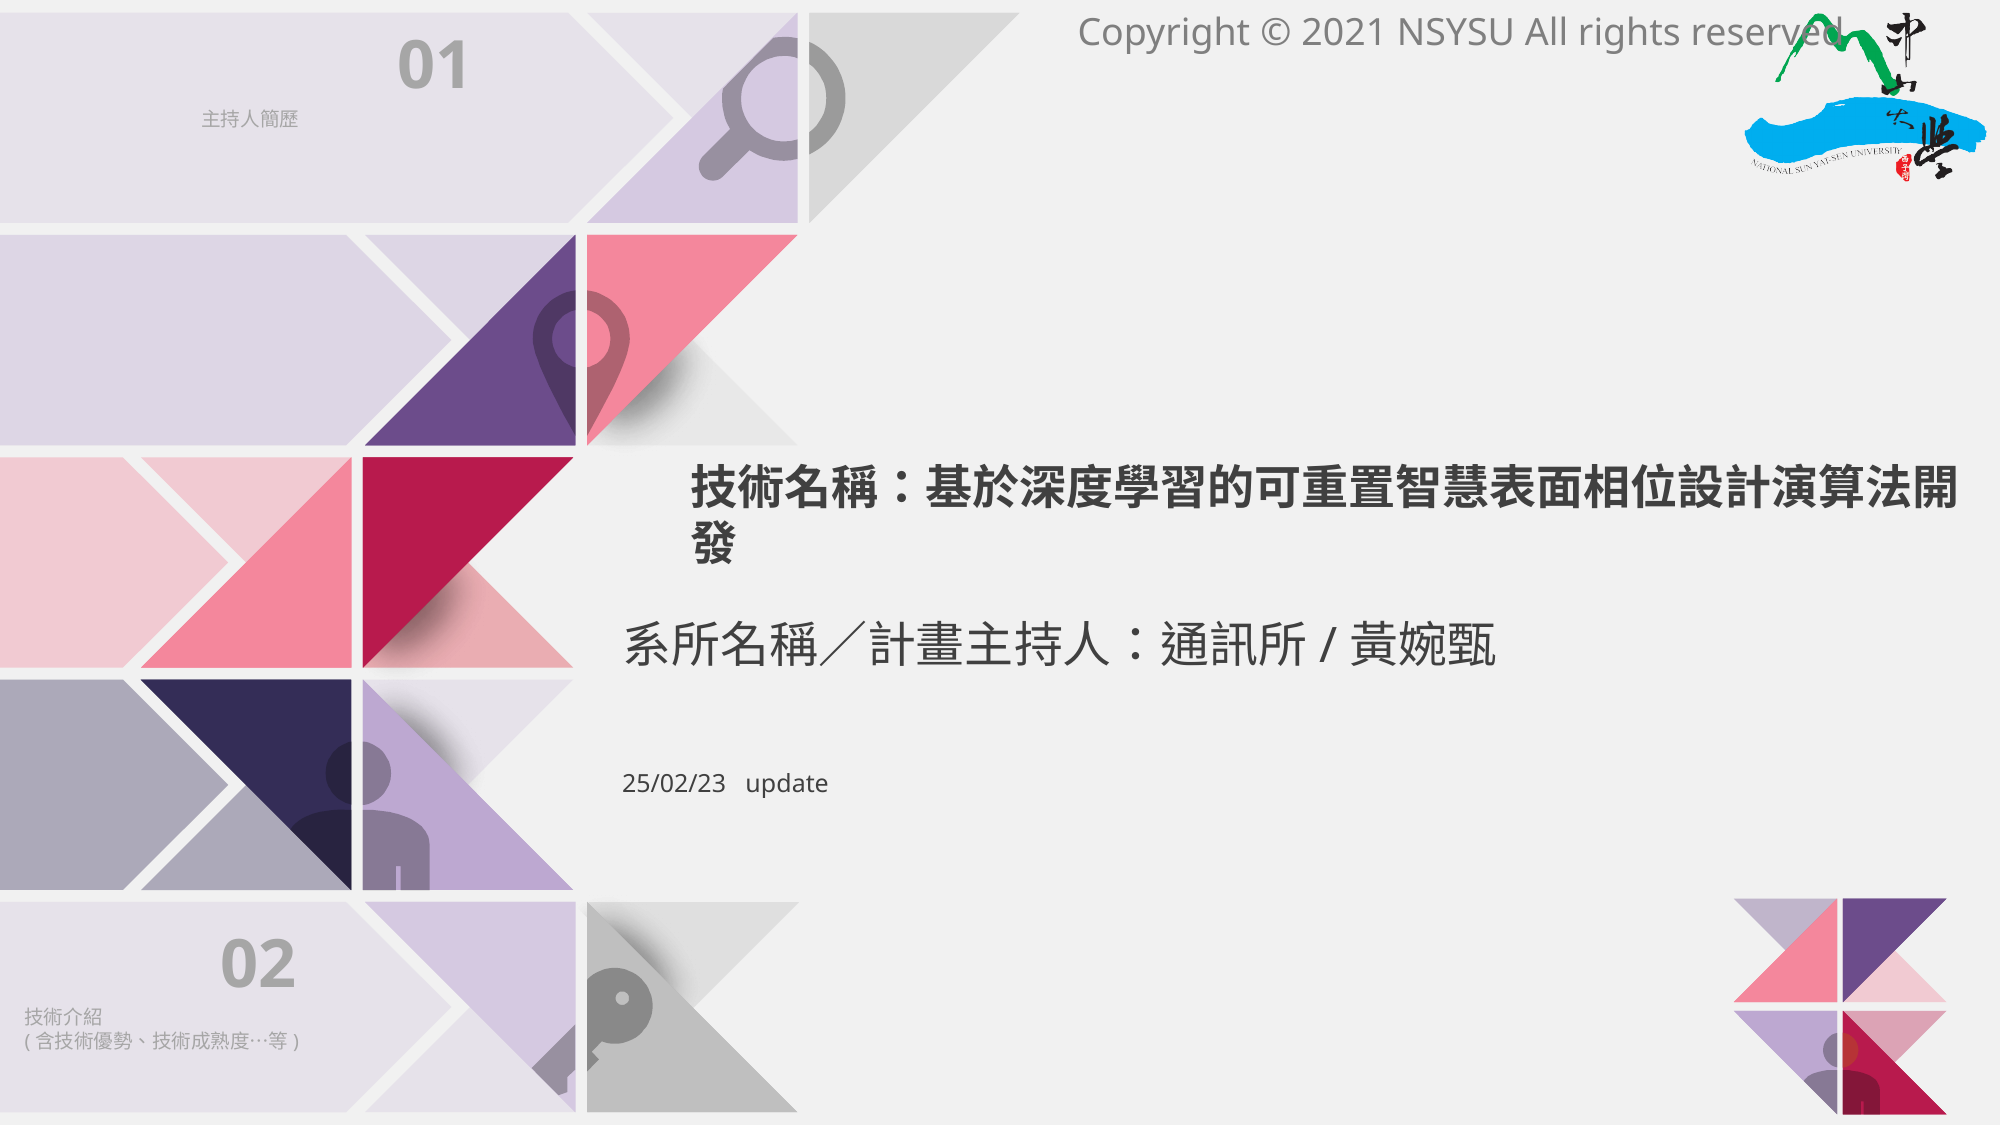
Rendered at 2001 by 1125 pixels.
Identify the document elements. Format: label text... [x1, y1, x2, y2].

text_box 技術介紹 (含技術優勢、技術成熟度…等) [24, 1005, 370, 1053]
list 系所名稱／計畫主持人：通訊所/黃婉甄 [622, 613, 1893, 673]
list 技術名稱：基於深度學習的可重置智慧表面相位設計演算法開發 [622, 481, 1893, 595]
text_box 01 [397, 21, 547, 103]
text_box 25/02/23 update [622, 767, 1607, 798]
text_box 主持人簡歷 [201, 106, 547, 131]
text_box 02 [220, 920, 370, 1002]
